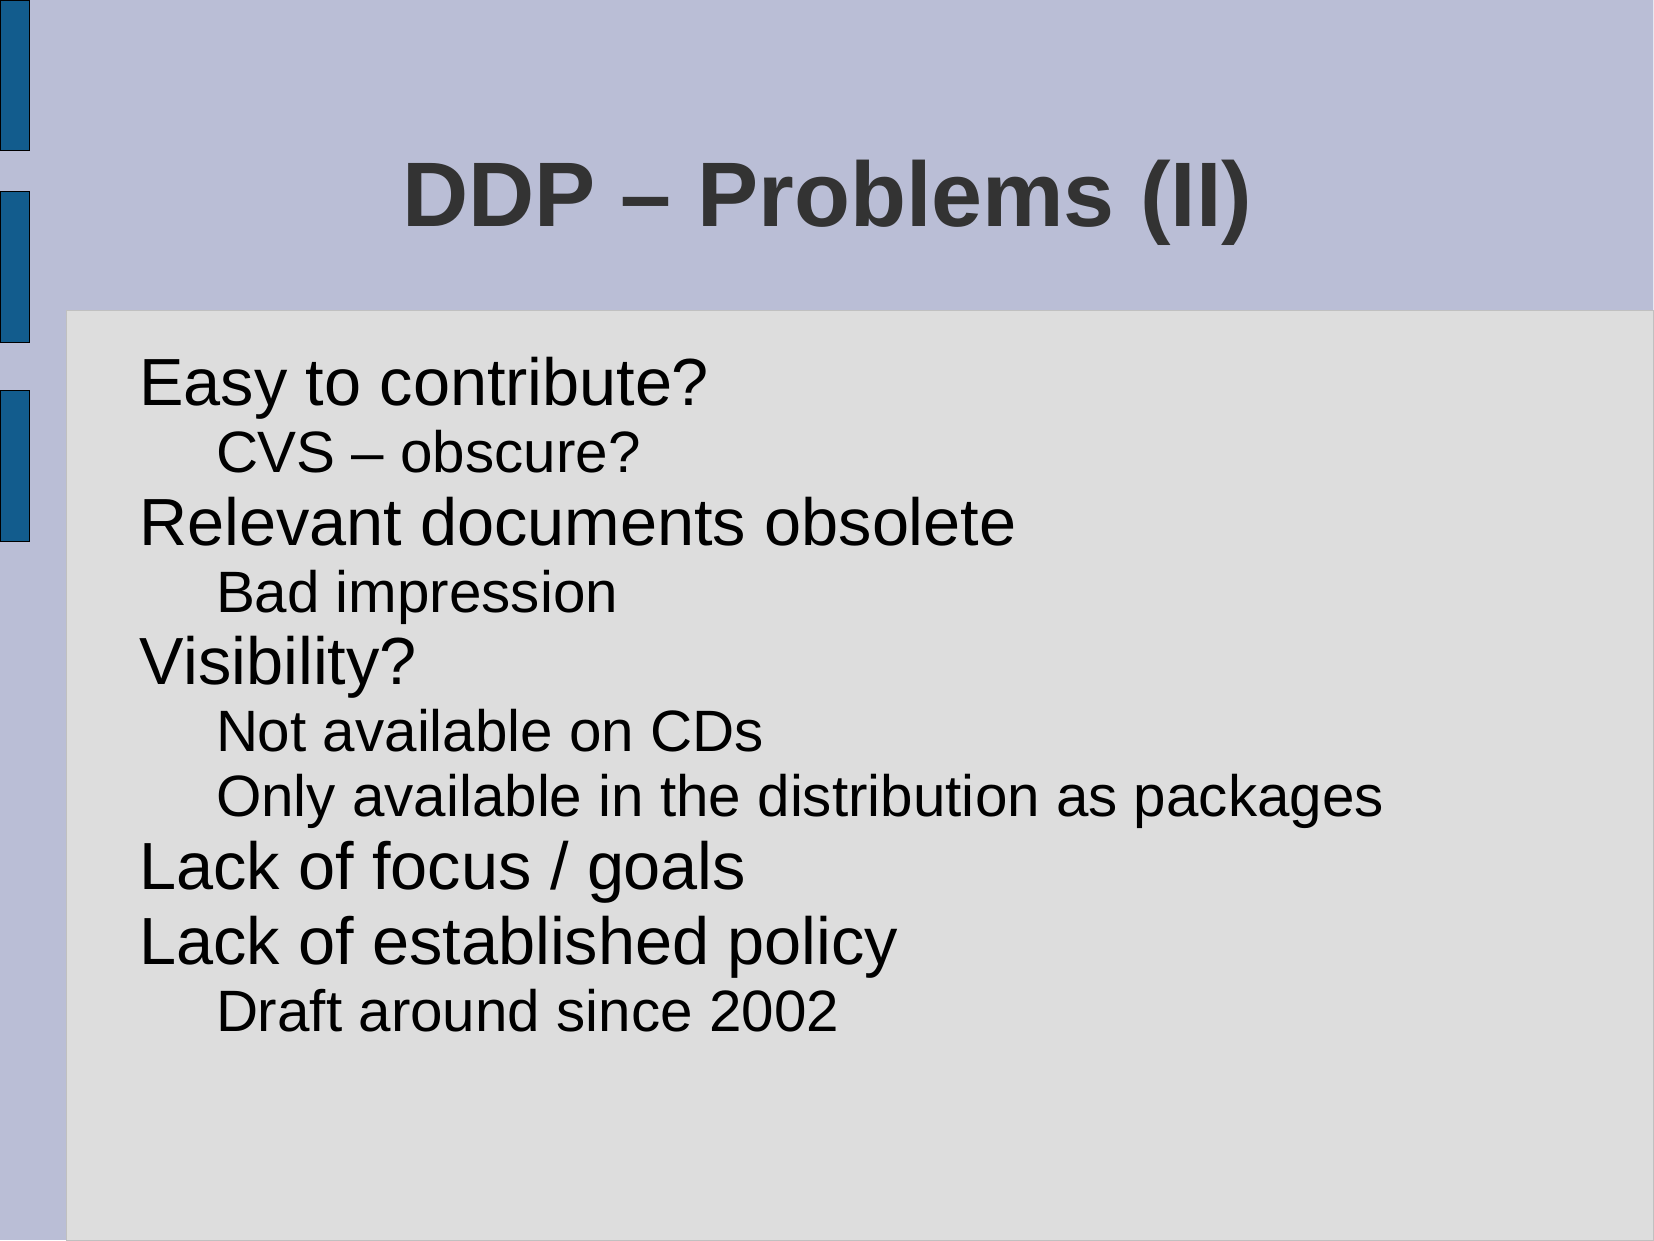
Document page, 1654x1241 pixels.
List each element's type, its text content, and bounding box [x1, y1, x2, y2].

list Easy to contribute? CVS – obscure? Relevant documents obsolete Bad impression Visibility? Not available on CDs Only available in the distribution as packages Lack of focus / goals Lack of established policy Draft around since 2002 [121, 344, 1534, 1141]
title DDP – Problems (II) [121, 91, 1534, 299]
